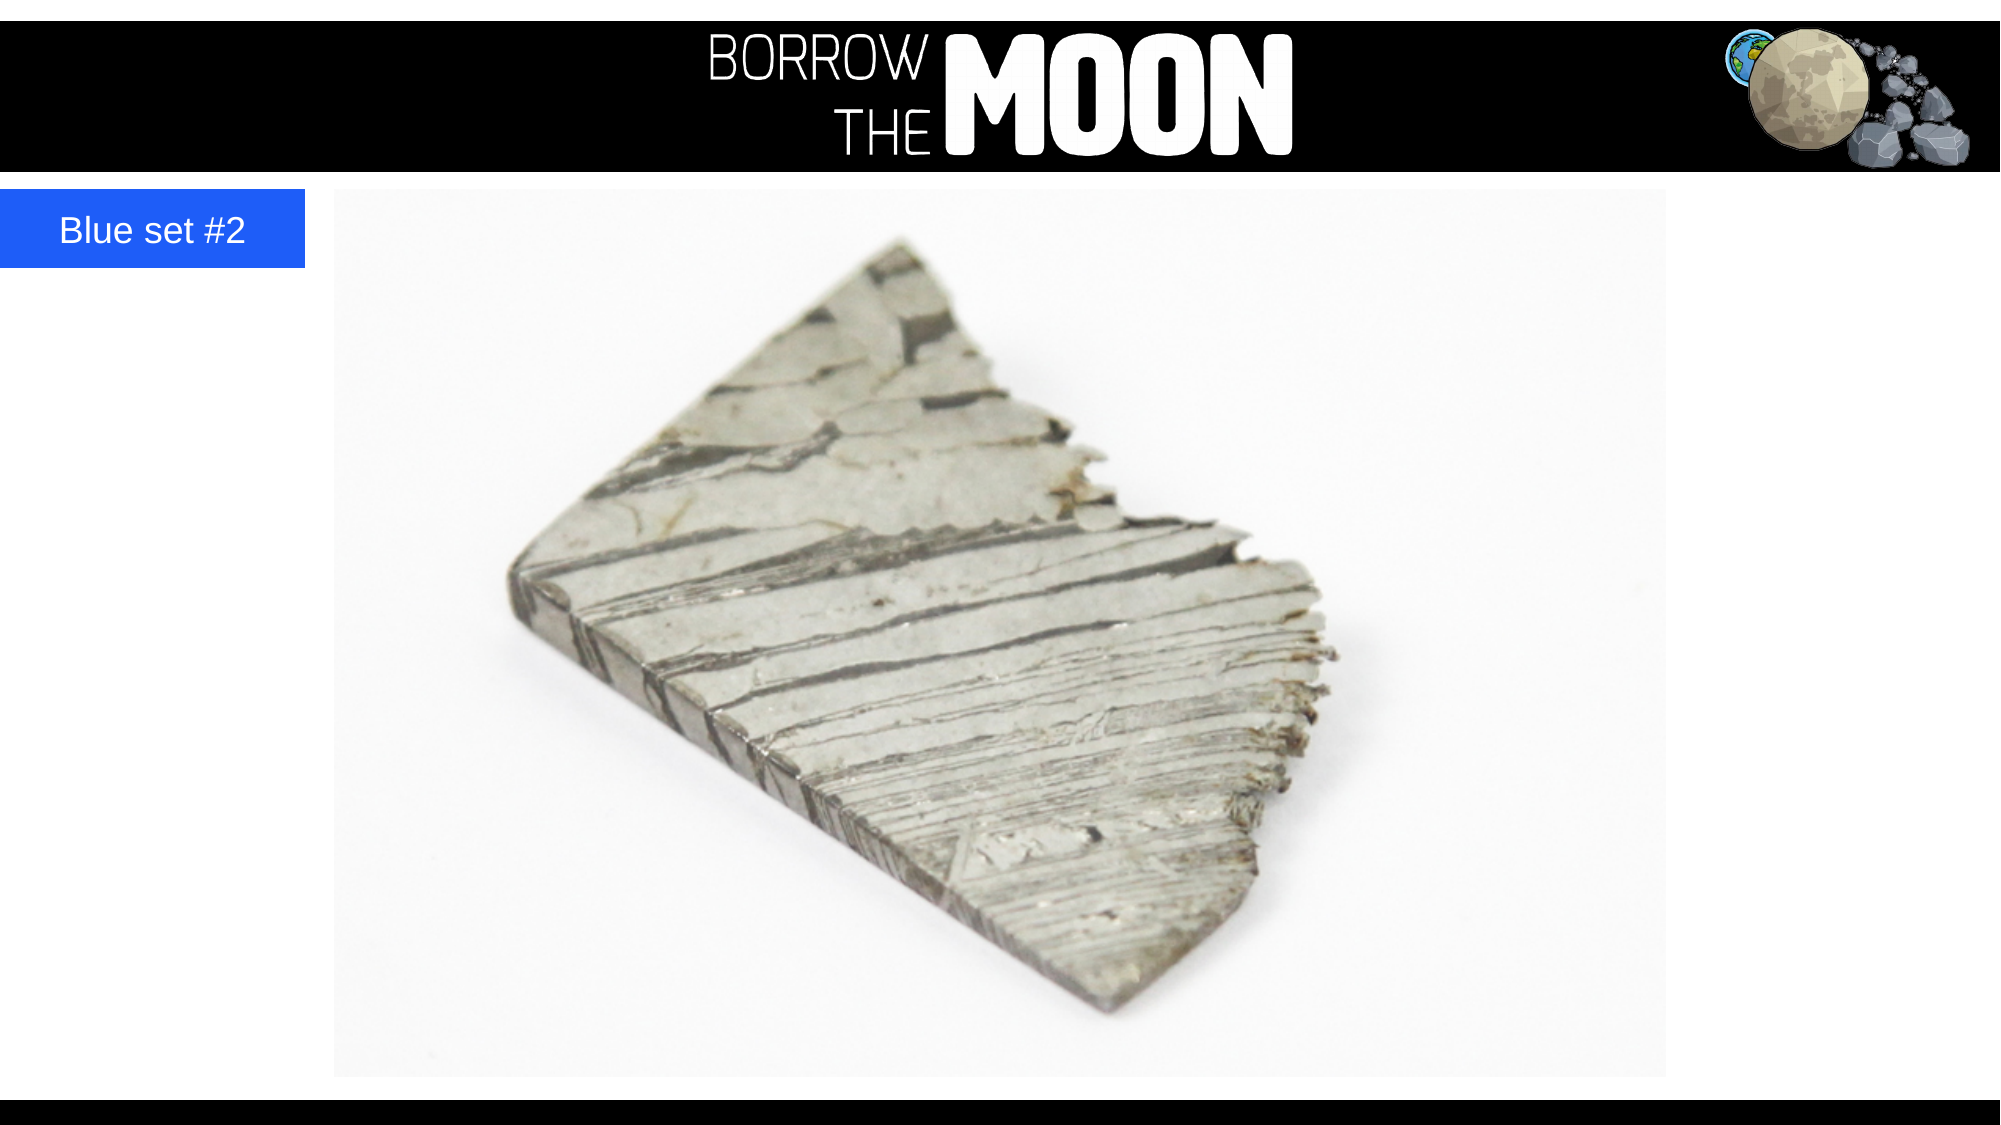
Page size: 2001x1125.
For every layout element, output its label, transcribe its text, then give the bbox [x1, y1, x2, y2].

text_box Blue set #2 [0, 189, 305, 268]
picture [334, 189, 1666, 1077]
